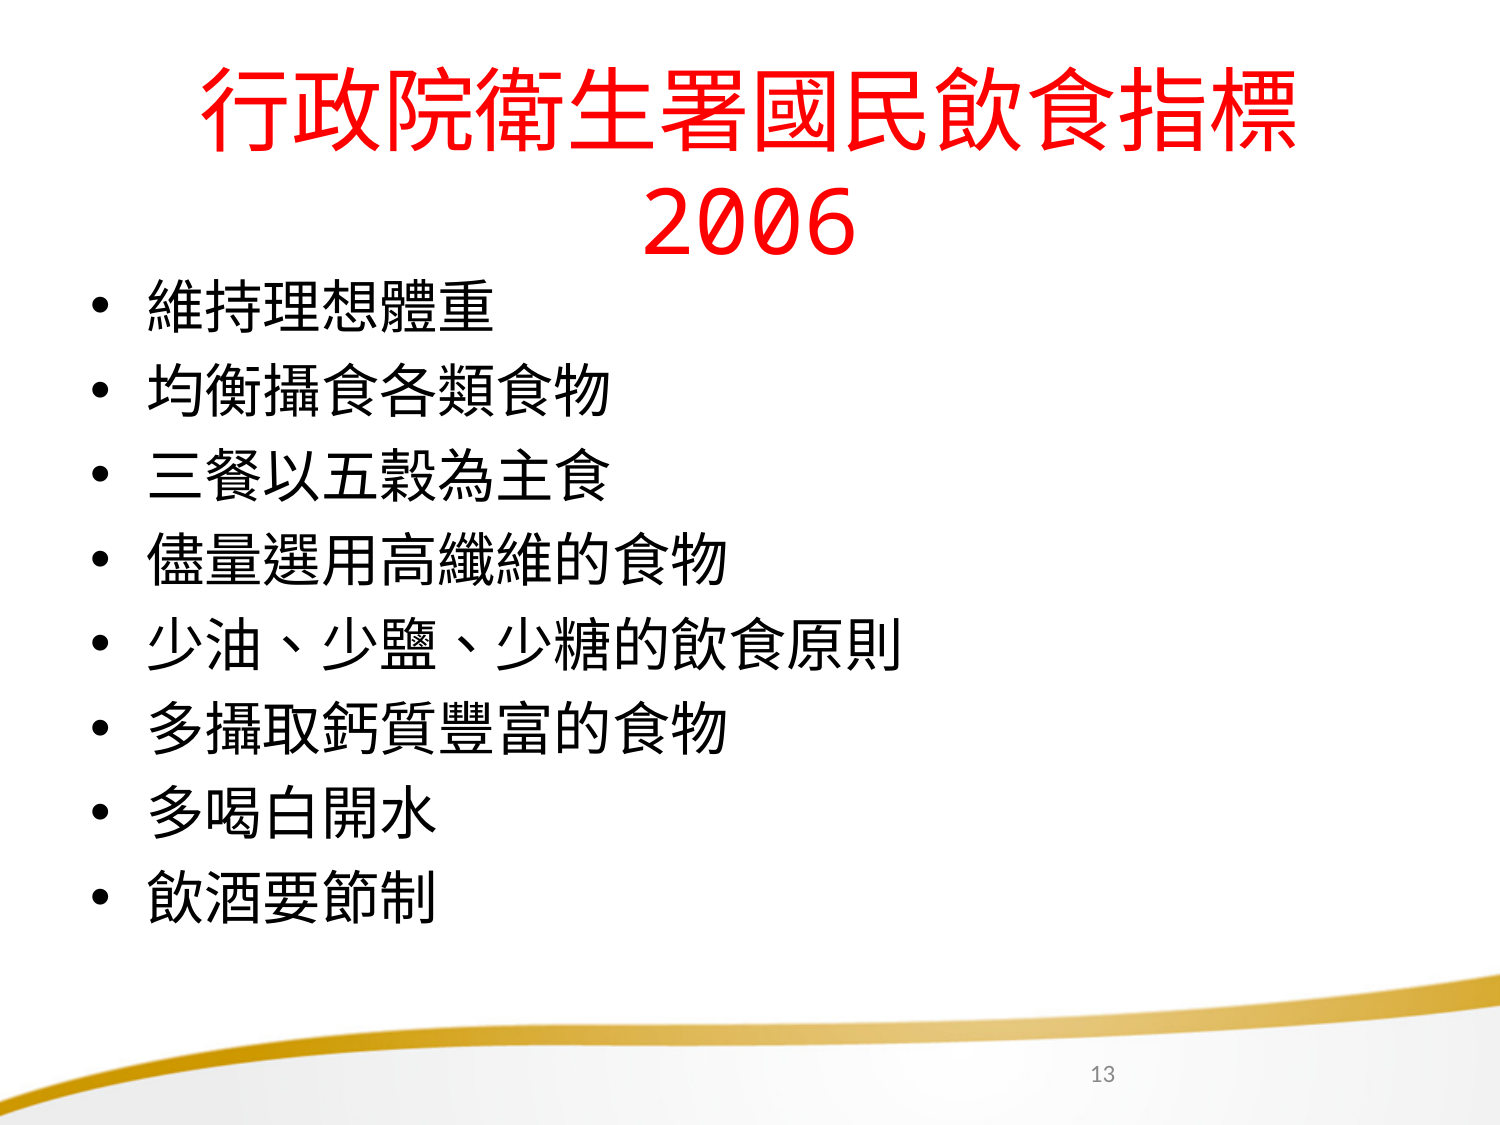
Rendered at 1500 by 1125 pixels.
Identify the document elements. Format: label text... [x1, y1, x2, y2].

list 維持理想體重 均衡攝食各類食物 三餐以五穀為主食 儘量選用高纖維的食物 少油、少鹽、少糖的飲食原則 多攝取鈣質豐富的食物 多喝白開水 飲酒要節制 [75, 262, 1426, 1005]
text_box [1074, 1042, 1426, 1103]
text_box [512, 1042, 988, 1103]
title 行政院衛生署國民飲食指標 2006 [75, 45, 1426, 233]
